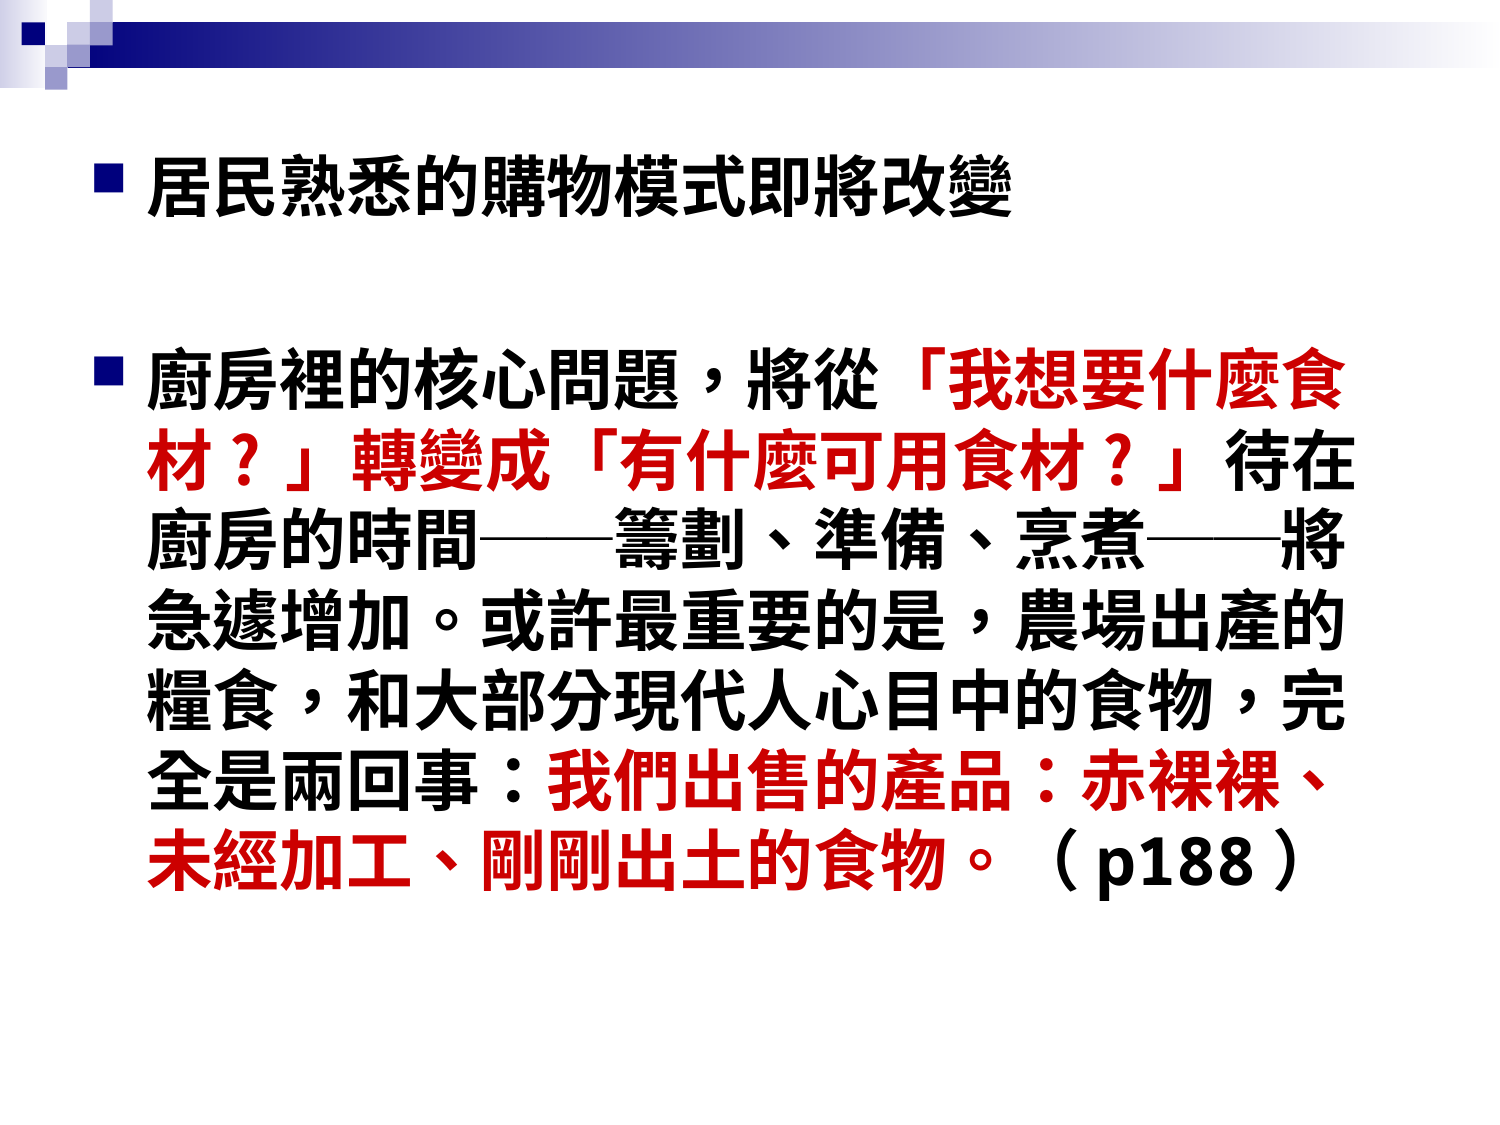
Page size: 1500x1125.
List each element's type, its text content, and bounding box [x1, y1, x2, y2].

list 居民熟悉的購物模式即將改變 廚房裡的核心問題，將從「我想要什麼食材?」轉變成「有什麼可用食材?」待在廚房的時間──籌劃、準備、烹煮──將急遽增加。或許最重要的是，農場出產的糧食，和大部分現代人心目中的食物，完全是兩回事：我們出售的產品：赤裸裸、未經加工、剛剛出土的食物。（p188） [75, 137, 1426, 1012]
